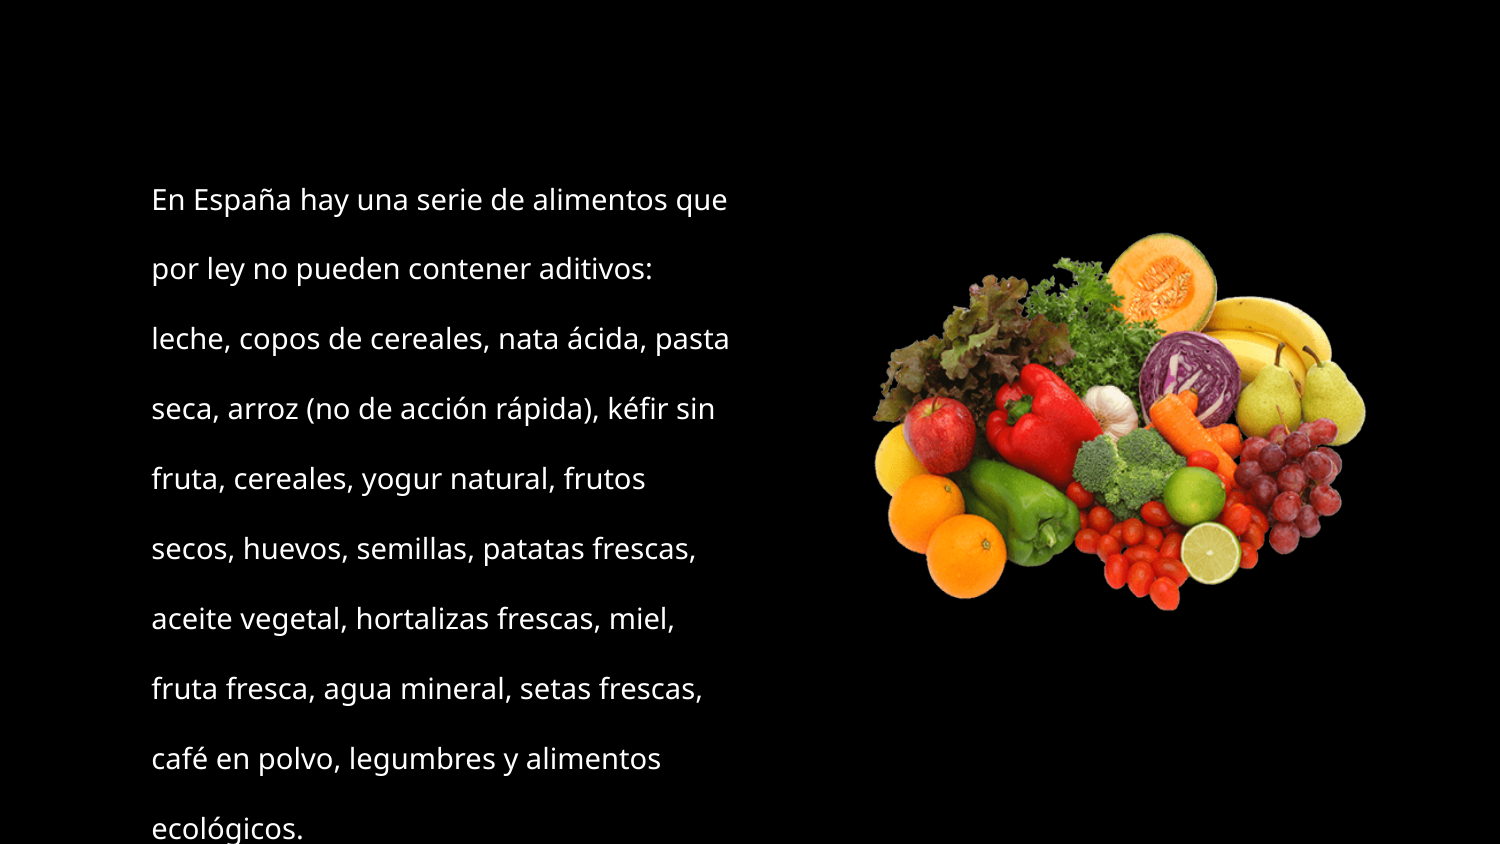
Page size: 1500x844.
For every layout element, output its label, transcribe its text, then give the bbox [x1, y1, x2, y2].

text_box En España hay una serie de alimentos que por ley no pueden contener aditivos: leche, copos de cereales, nata ácida, pasta seca, arroz (no de acción rápida), kéfir sin fruta, cereales, yogur natural, frutos secos, huevos, semillas, patatas frescas, aceite vegetal, hortalizas frescas, miel, fruta fresca, agua mineral, setas frescas, café en polvo, legumbres y alimentos ecológicos. [106, 130, 750, 844]
picture [769, 212, 1470, 632]
